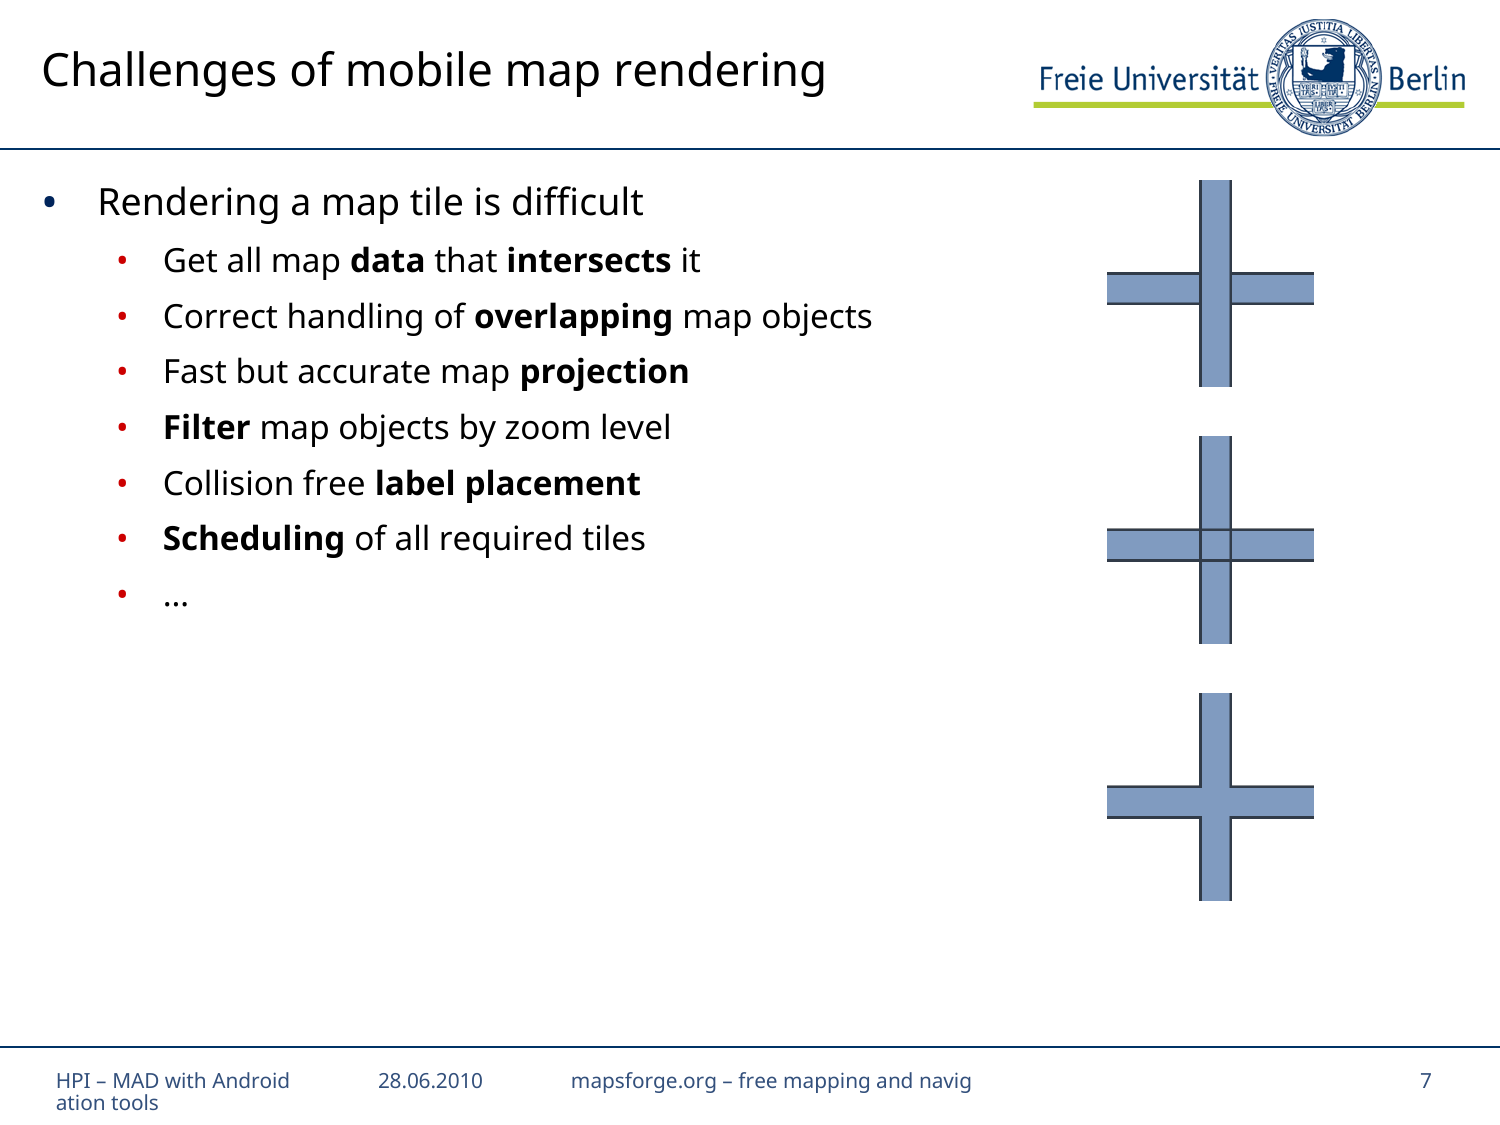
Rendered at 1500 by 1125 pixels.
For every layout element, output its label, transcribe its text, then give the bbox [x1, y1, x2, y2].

picture [1107, 436, 1314, 644]
picture [1107, 180, 1314, 387]
list Rendering a map tile is difficult Get all map data that intersects it Correct handling of overlapping map objects Fast but accurate map projection Filter map objects by zoom level Collision free label placement Scheduling of all required tiles … [41, 175, 1447, 919]
picture [1107, 693, 1314, 901]
title Challenges of mobile map rendering [41, 0, 1016, 138]
picture [1033, 19, 1470, 137]
